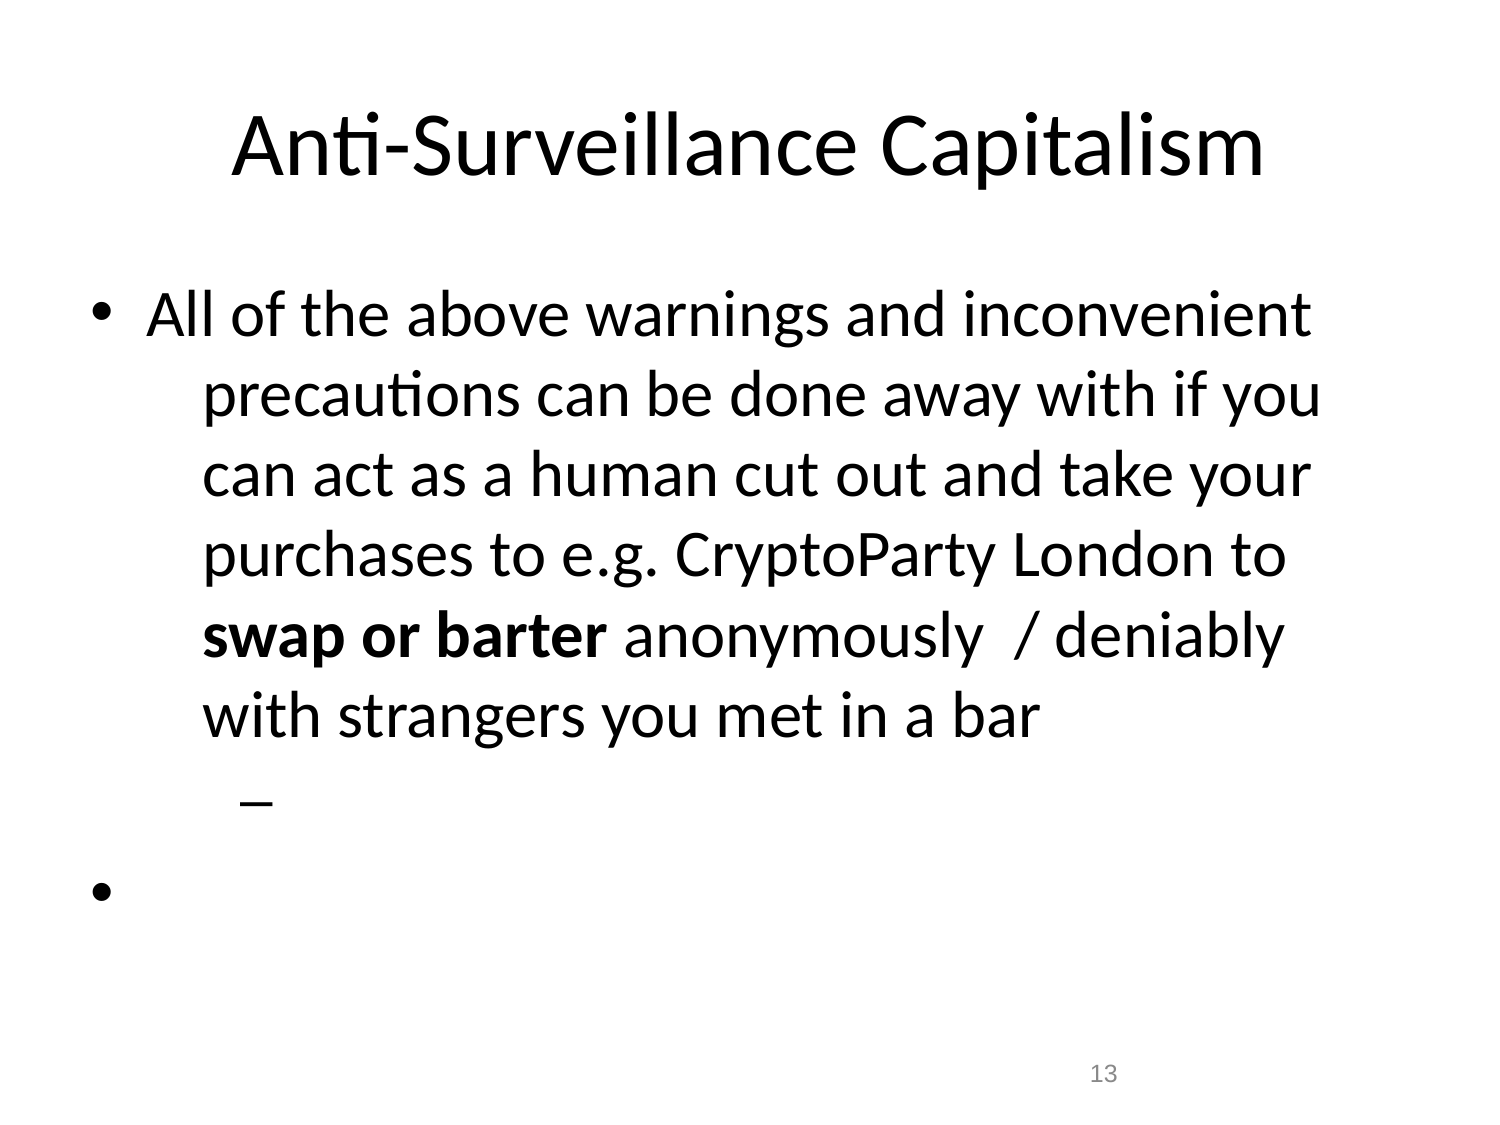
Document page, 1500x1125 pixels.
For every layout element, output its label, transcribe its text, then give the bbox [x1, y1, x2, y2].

title Anti-Surveillance Capitalism [75, 45, 1426, 233]
text_box 6 [1074, 1042, 1426, 1103]
list All of the above warnings and inconvenient precautions can be done away with if you can act as a human cut out and take your purchases to e.g. CryptoParty London to swap or barter anonymously / deniably with strangers you met in a bar [75, 262, 1426, 1005]
